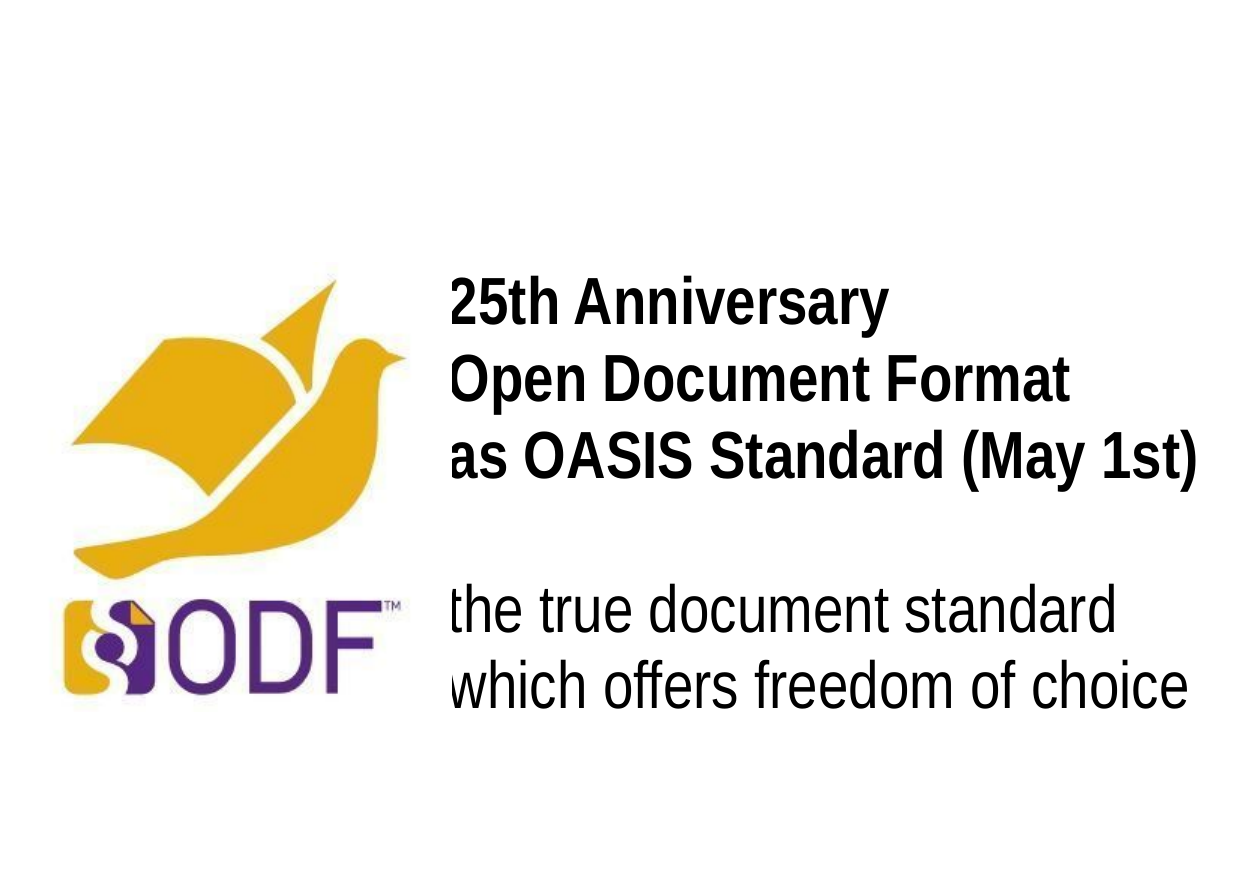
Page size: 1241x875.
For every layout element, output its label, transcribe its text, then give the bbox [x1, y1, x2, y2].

picture [2, 262, 452, 712]
subtitle 25th Anniversary Open Document Format as OASIS Standard (May 1st) the true document standard which offers freedom of choice [447, 265, 1229, 721]
